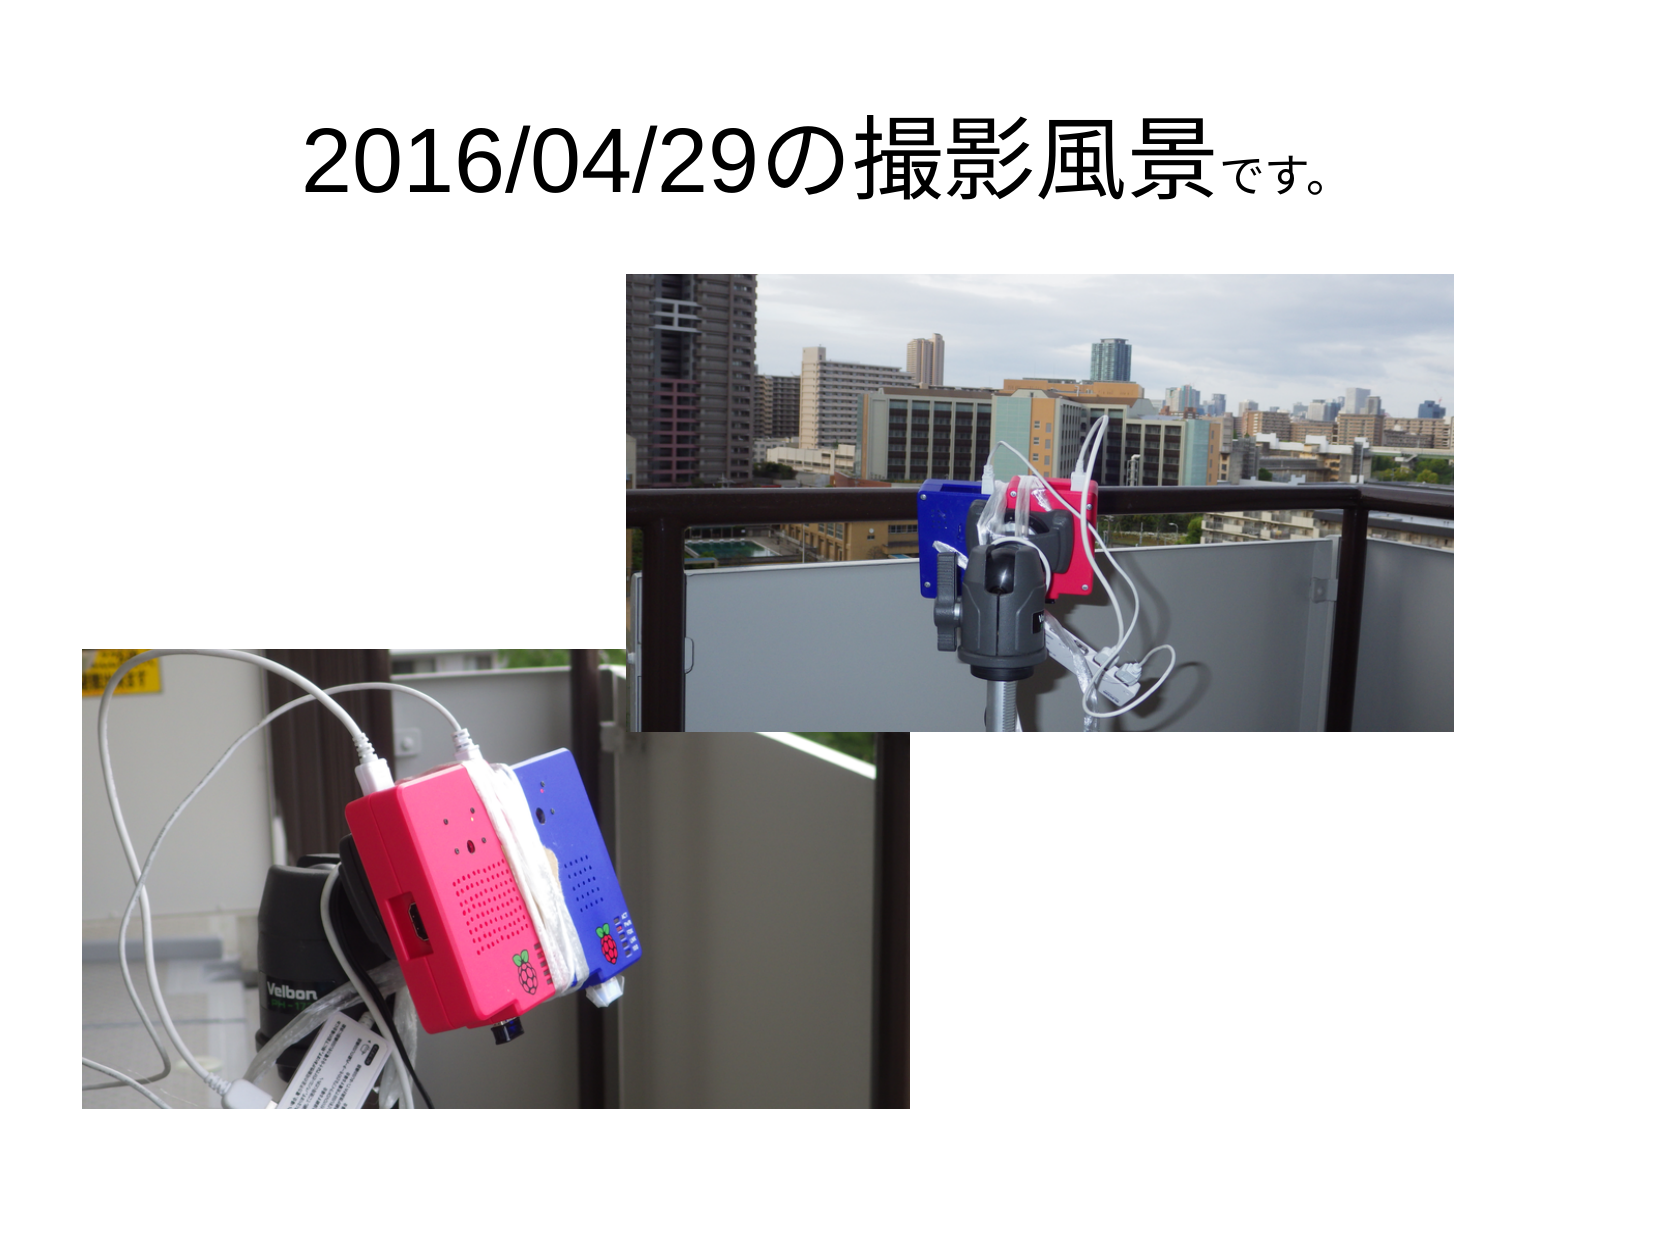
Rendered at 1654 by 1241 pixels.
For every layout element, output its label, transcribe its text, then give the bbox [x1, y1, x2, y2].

title 2016/04/29の撮影風景です。 [82, 49, 1571, 257]
picture [82, 274, 1454, 1110]
